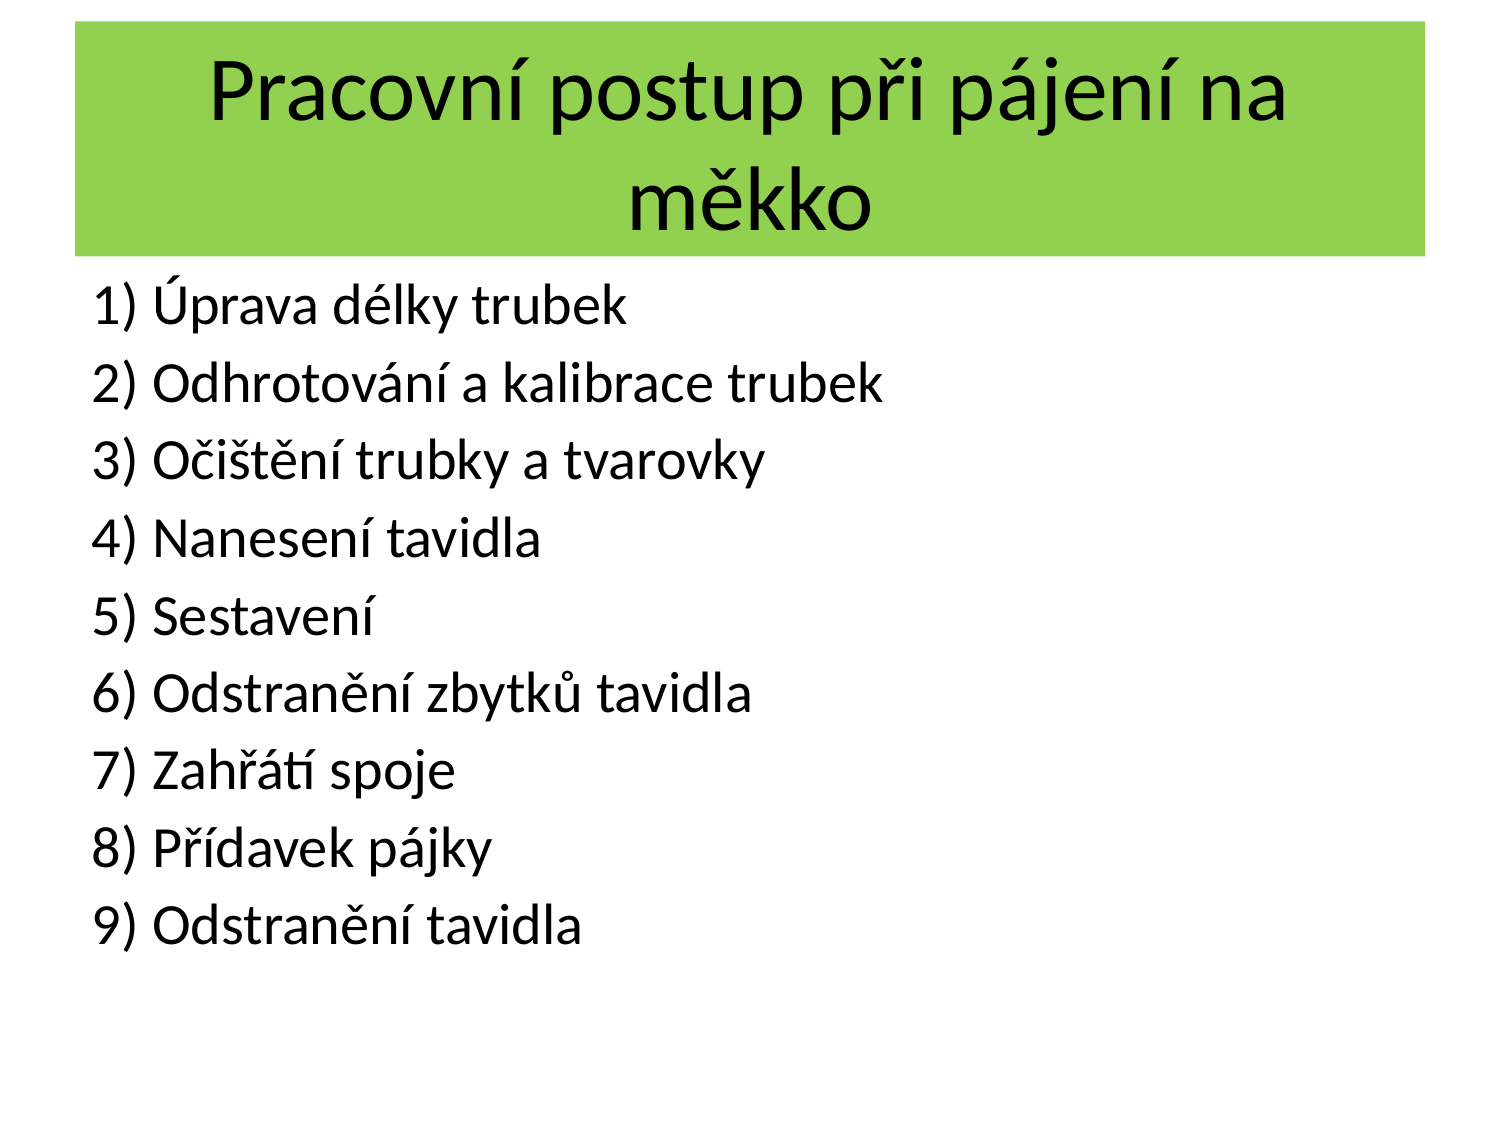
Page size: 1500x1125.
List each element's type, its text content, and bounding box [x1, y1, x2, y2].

list 1) Úprava délky trubek 2) Odhrotování a kalibrace trubek 3) Očištění trubky a tvarovky 4) Nanesení tavidla 5) Sestavení 6) Odstranění zbytků tavidla 7) Zahřátí spoje 8) Přídavek pájky 9) Odstranění tavidla [76, 267, 1427, 1050]
title Pracovní postup při pájení na měkko [75, 21, 1426, 257]
